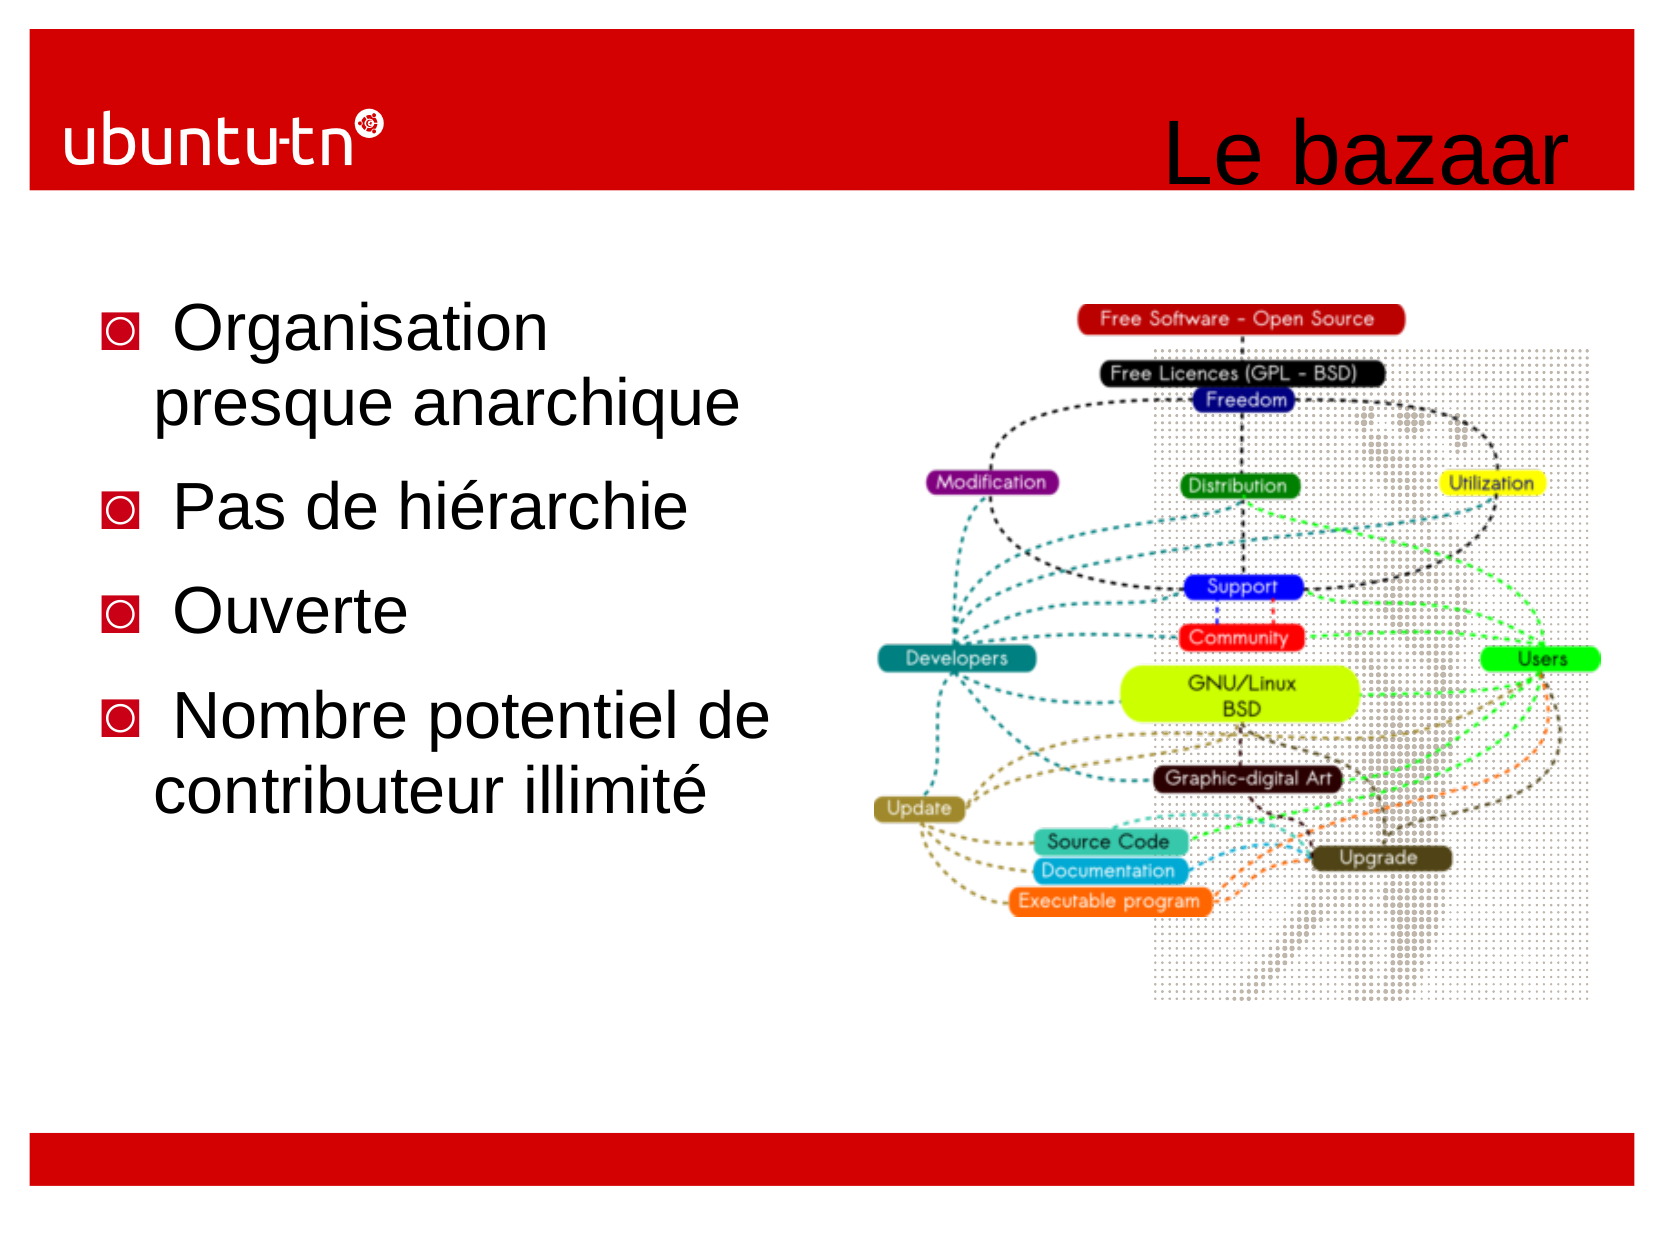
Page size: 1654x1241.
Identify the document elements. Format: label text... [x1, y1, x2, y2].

picture [29, 29, 1635, 1241]
list Organisation presque anarchique Pas de hiérarchie Ouverte Nombre potentiel de contributeur illimité [82, 290, 809, 1109]
title Le bazaar [82, 56, 1571, 250]
